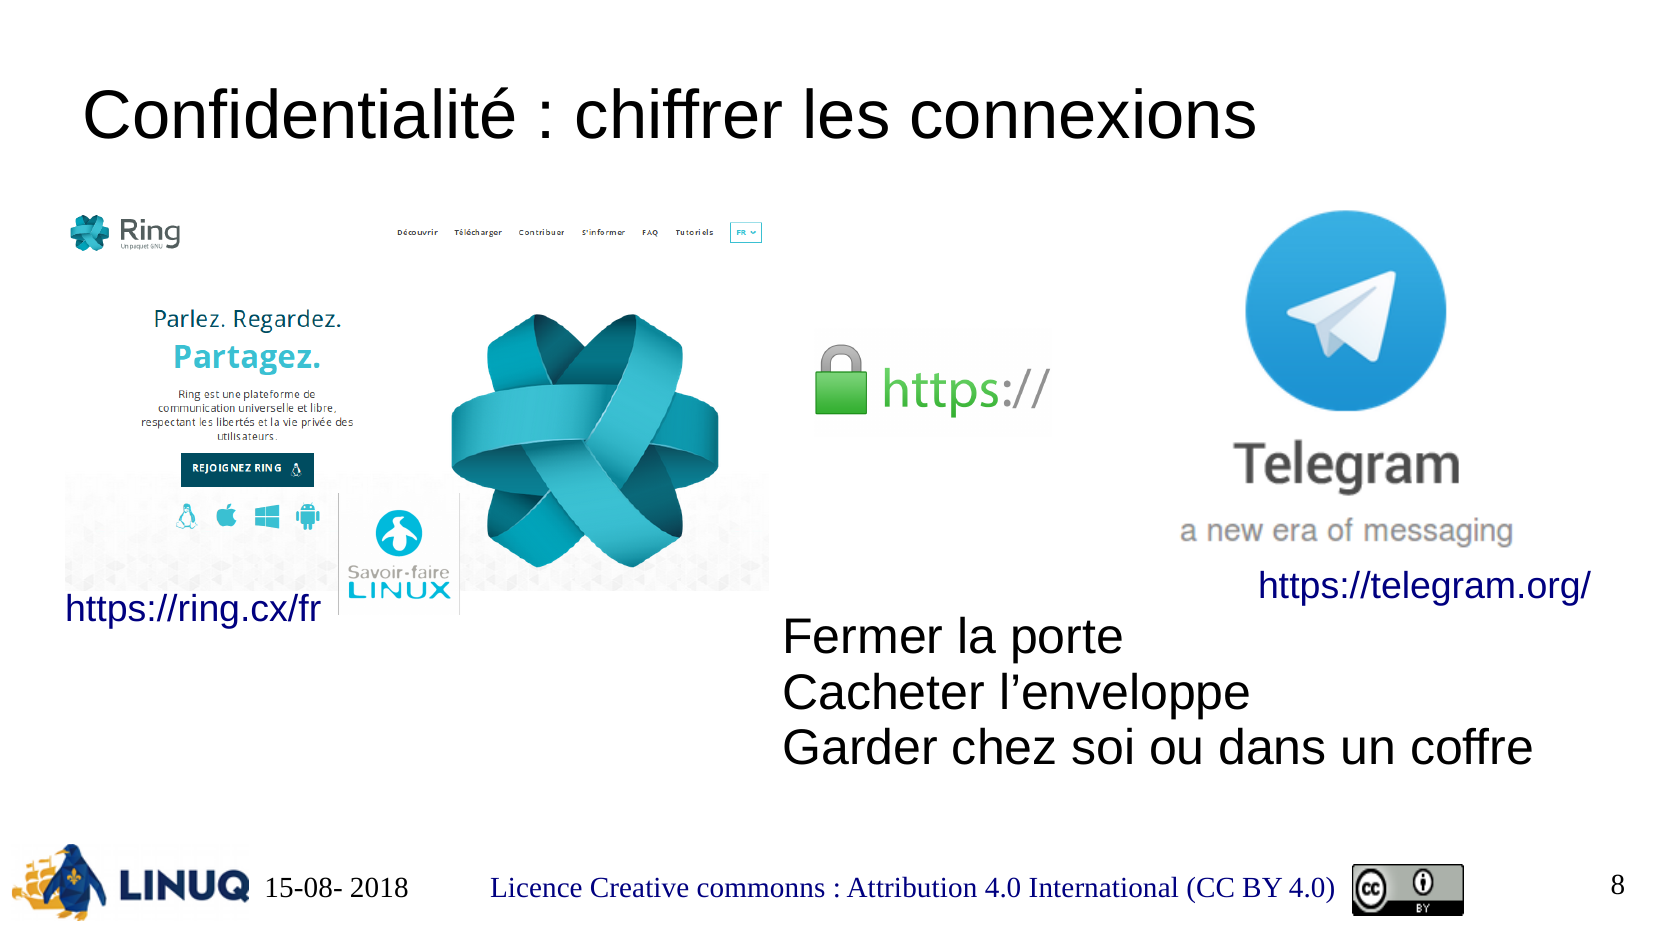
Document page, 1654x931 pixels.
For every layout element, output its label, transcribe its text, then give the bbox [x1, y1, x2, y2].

picture [65, 206, 769, 615]
title Confidentialité : chiffrer les connexions [82, 37, 1571, 193]
text_box https://telegram.org/ [1243, 557, 1607, 615]
picture [1352, 864, 1464, 916]
text_box https://ring.cx/fr [50, 579, 378, 650]
picture [11, 844, 249, 921]
picture [814, 328, 1052, 438]
text_box Fermer la porte Cacheter l’enveloppe Garder chez soi ou dans un coffre [767, 600, 1595, 839]
picture [1133, 173, 1600, 600]
